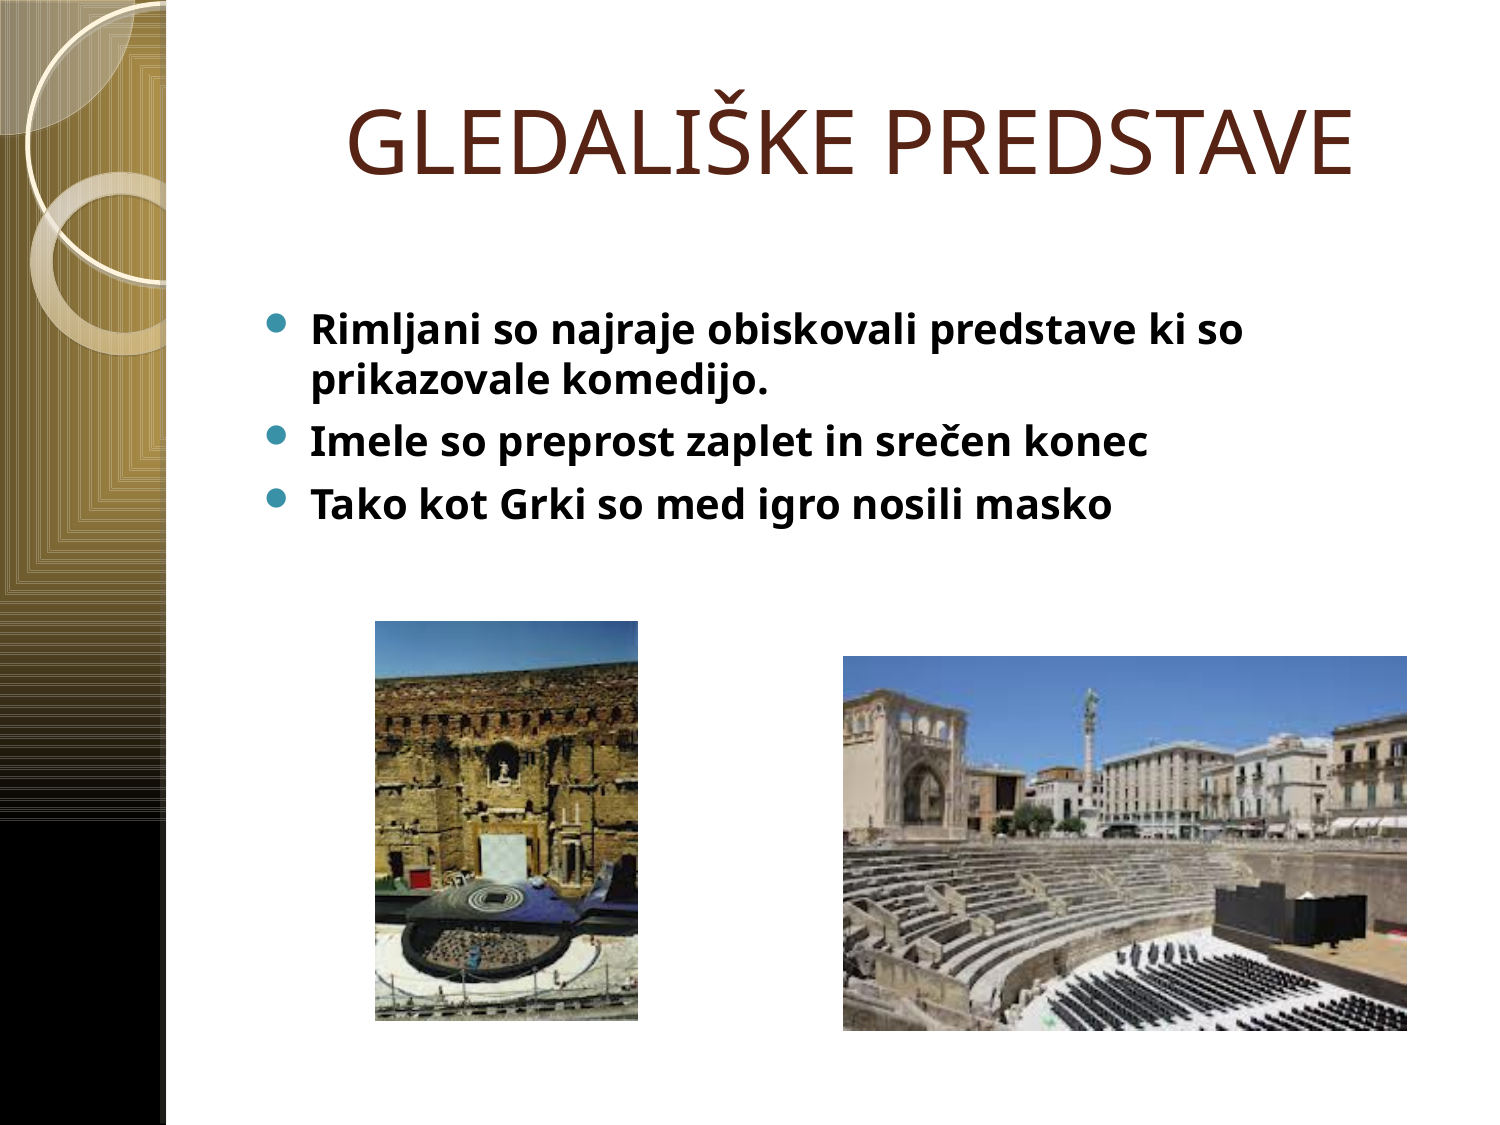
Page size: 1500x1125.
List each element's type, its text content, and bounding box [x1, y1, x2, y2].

picture [375, 621, 638, 1022]
picture [843, 656, 1407, 1031]
list Rimljani so najraje obiskovali predstave ki so prikazovale komedijo. Imele so preprost zaplet in srečen konec Tako kot Grki so med igro nosili masko [235, 237, 1466, 1025]
title GLEDALIŠKE PREDSTAVE [235, 45, 1466, 233]
